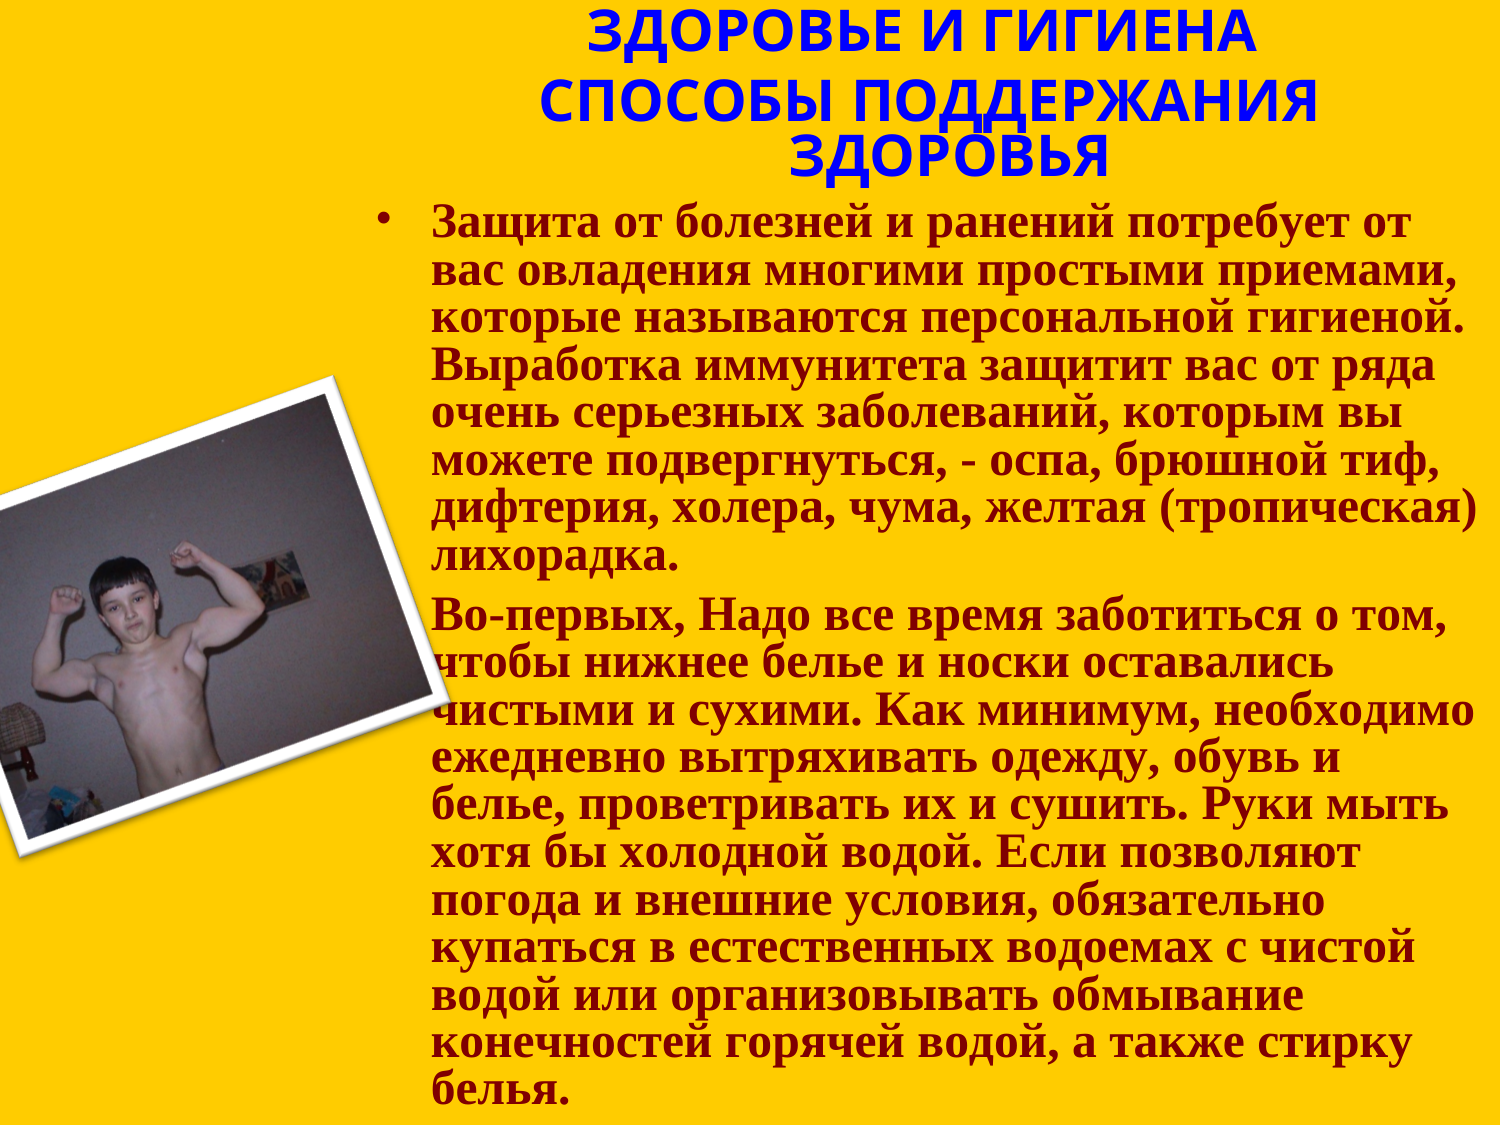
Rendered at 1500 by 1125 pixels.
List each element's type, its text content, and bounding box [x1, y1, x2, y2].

list ЗДОРОВЬЕ И ГИГИЕНА СПОСОБЫ ПОДДЕРЖАНИЯ ЗДОРОВЬЯ Защита от болезней и ранений потребует от вас овладения многими простыми приемами, которые называются персональной гигиеной. Выработка иммунитета защитит вас от ряда очень серьезных заболеваний, которым вы можете подвергнуться, - оспа, брюшной тиф, дифтерия, холера, чума, желтая (тропическая) лихорадка. Во-первых, Надо все время заботиться о том, чтобы нижнее белье и носки оставались чистыми и сухими. Как минимум, необходимо ежедневно вытряхивать одежду, обувь и белье, проветривать их и сушить. Руки мыть хотя бы холодной водой. Если позволяют погода и внешние условия, обязательно купаться в естественных водоемах с чистой водой или организовывать обмывание конечностей горячей водой, а также стирку белья. [360, 0, 1500, 1125]
picture [0, 366, 462, 872]
